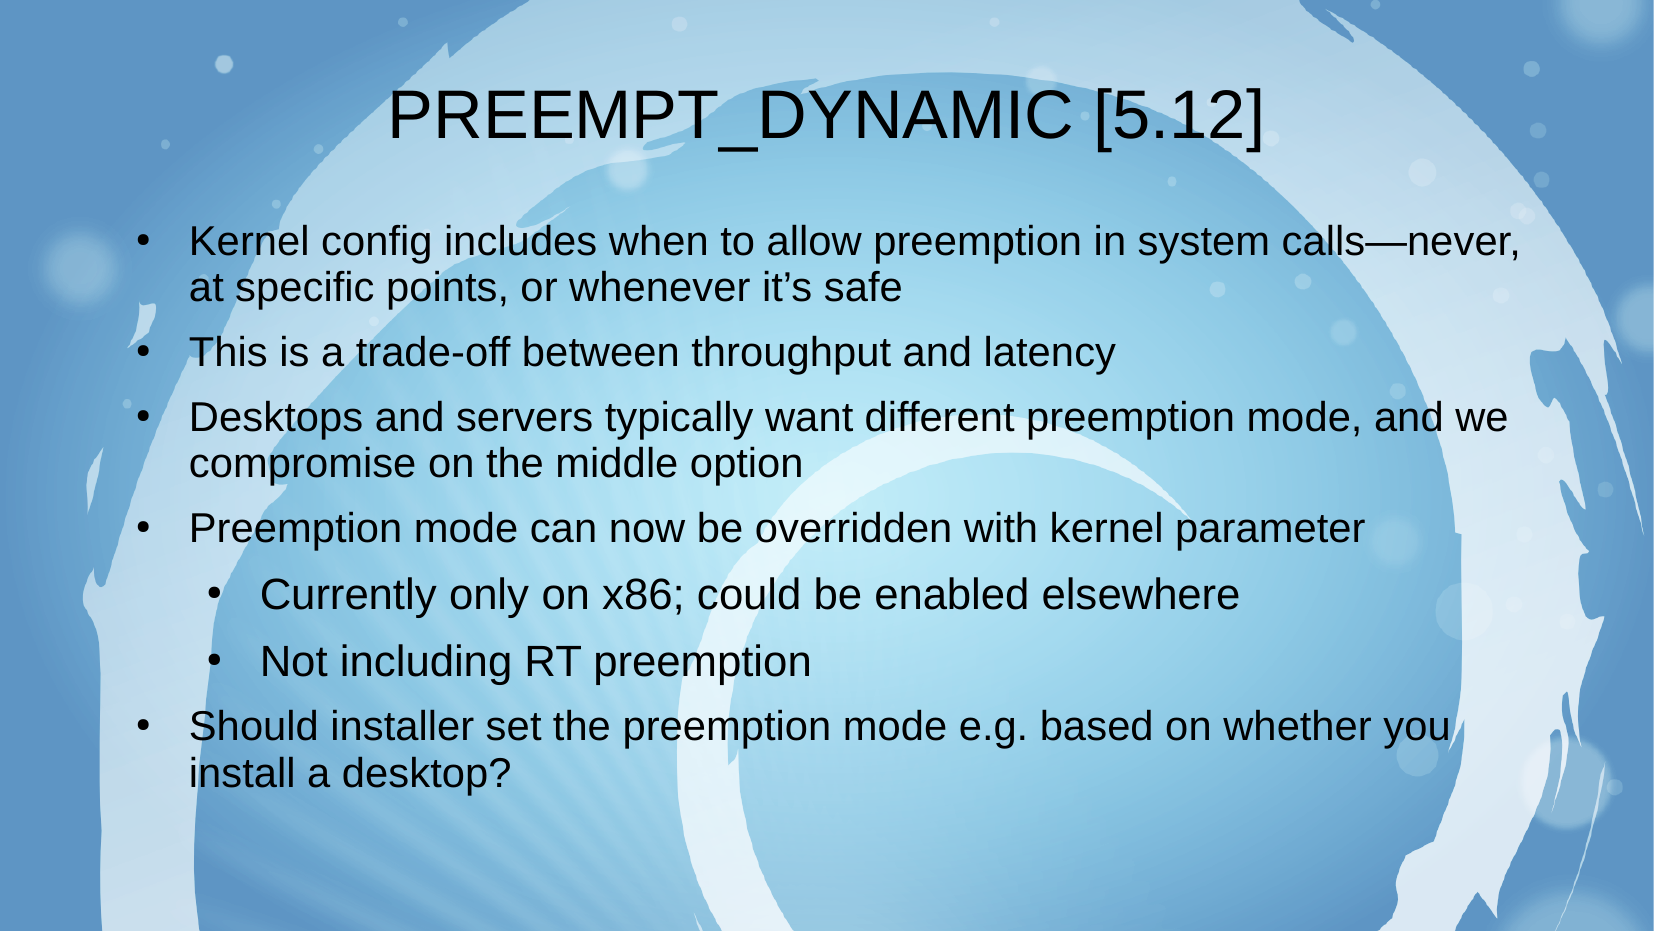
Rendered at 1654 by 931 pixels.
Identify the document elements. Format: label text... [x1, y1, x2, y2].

picture [0, 0, 1654, 931]
title PREEMPT_DYNAMIC [5.12] [118, 37, 1536, 193]
list Kernel config includes when to allow preemption in system calls—never, at specific points, or whenever it’s safe This is a trade-off between throughput and latency Desktops and servers typically want different preemption mode, and we compromise on the middle option Preemption mode can now be overridden with kernel parameter Currently only on x86; could be enabled elsewhere Not including RT preemption Should installer set the preemption mode e.g. based on whether you install a desktop? [118, 217, 1536, 832]
